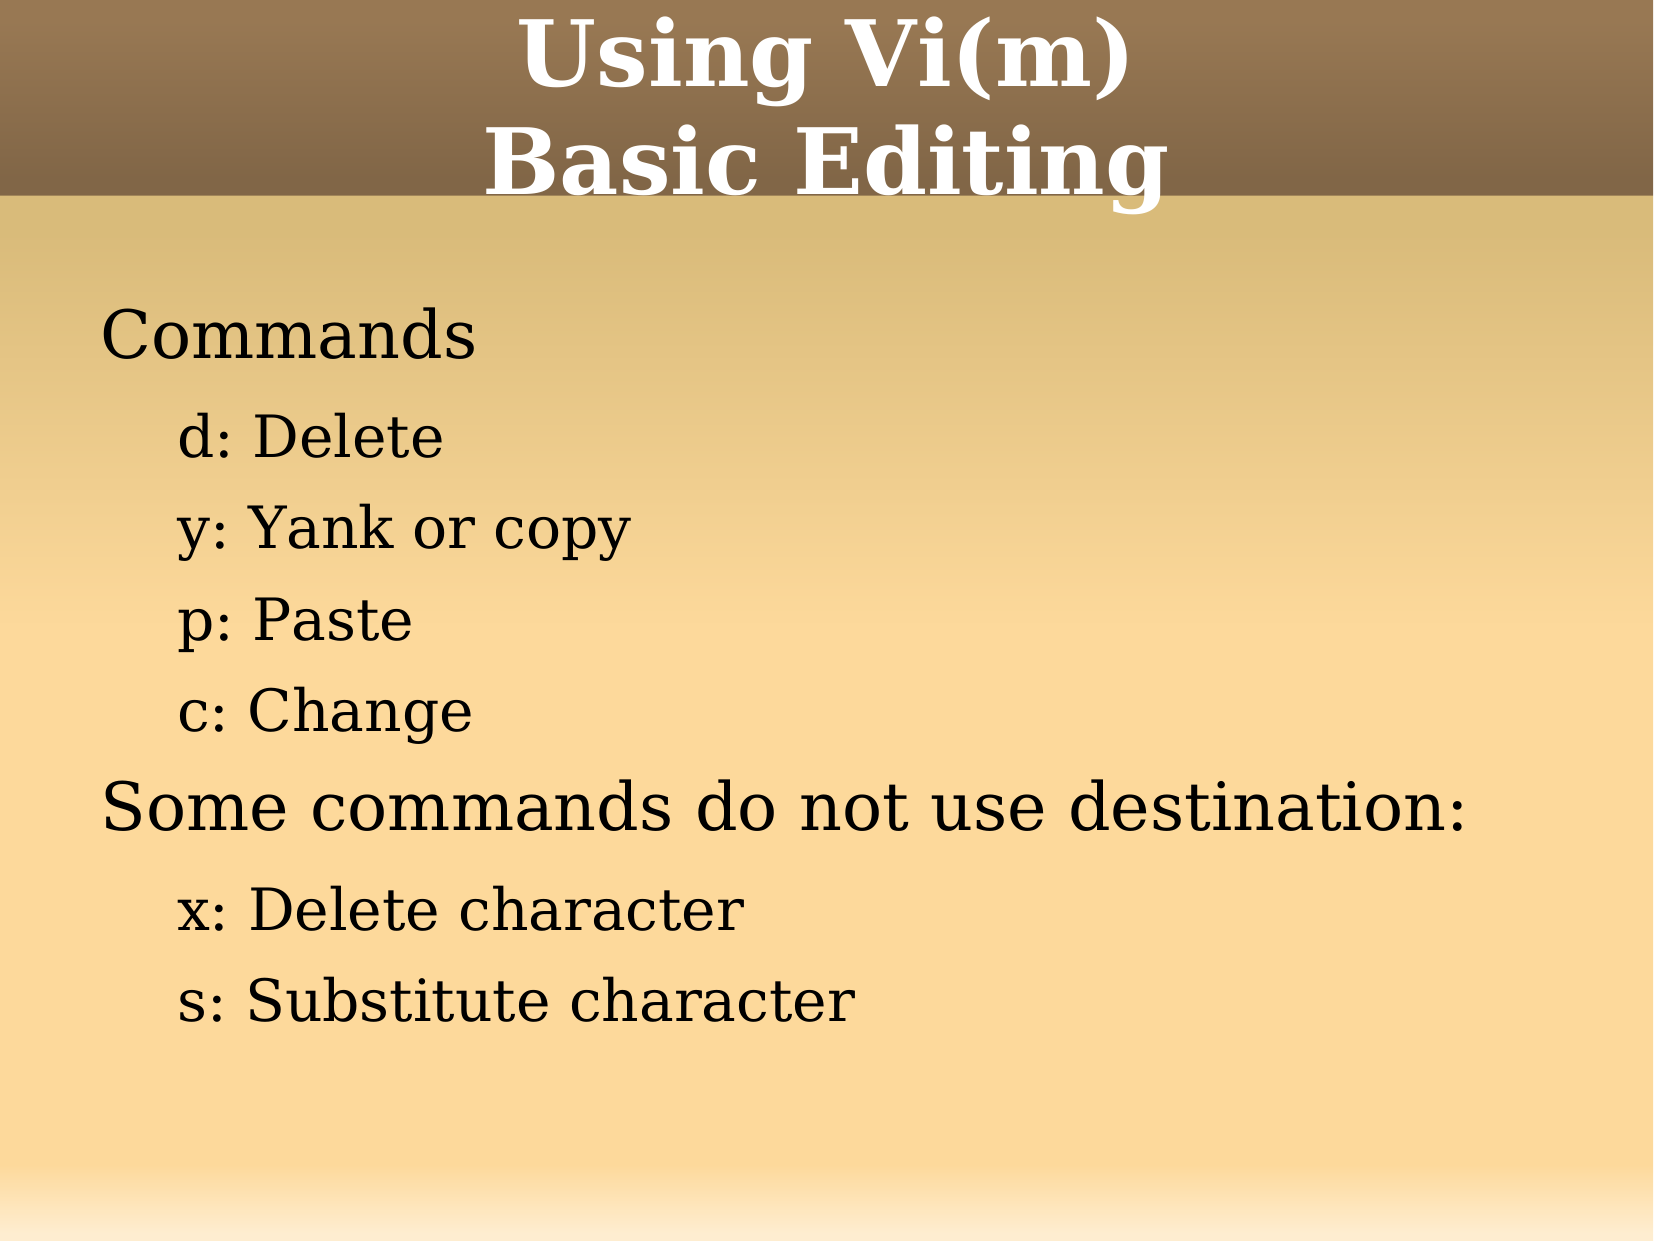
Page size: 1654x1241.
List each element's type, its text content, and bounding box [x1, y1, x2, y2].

title Using Vi(m) Basic Editing [82, 0, 1571, 217]
picture [0, 0, 1654, 1241]
list Commands d: Delete y: Yank or copy p: Paste c: Change Some commands do not use destination: x: Delete character s: Substitute character [82, 296, 1571, 1101]
